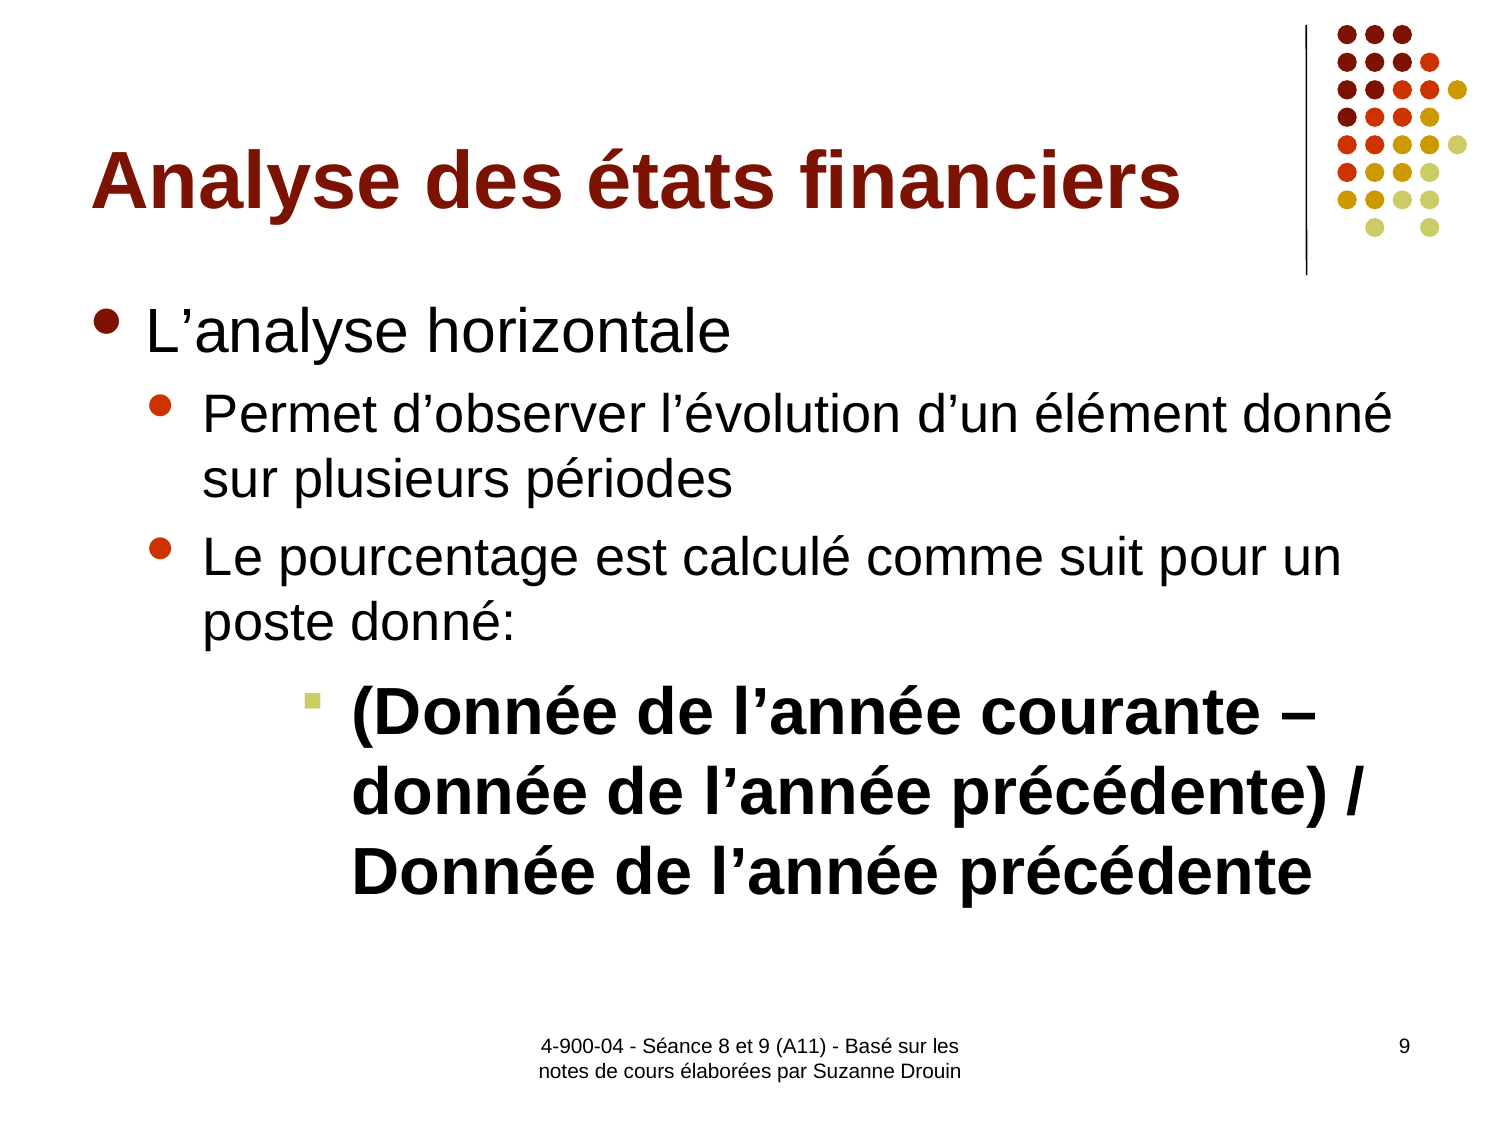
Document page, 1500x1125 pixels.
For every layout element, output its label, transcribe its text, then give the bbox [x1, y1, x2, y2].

text_box 4-900-04 - Séance 8 et 9 (A11) - Basé sur les notes de cours élaborées par Suzanne Drouin [512, 1025, 988, 1101]
text_box L’analyse horizontale Permet d’observer l’évolution d’un élément donné sur plusieurs périodes Le pourcentage est calculé comme suit pour un poste donné: (Donnée de l’année courante – donnée de l’année précédente) / Donnée de l’année précédente [75, 282, 1426, 1006]
text_box <numéro> [1074, 1025, 1426, 1101]
text_box Analyse des états financiers [74, 20, 1313, 233]
